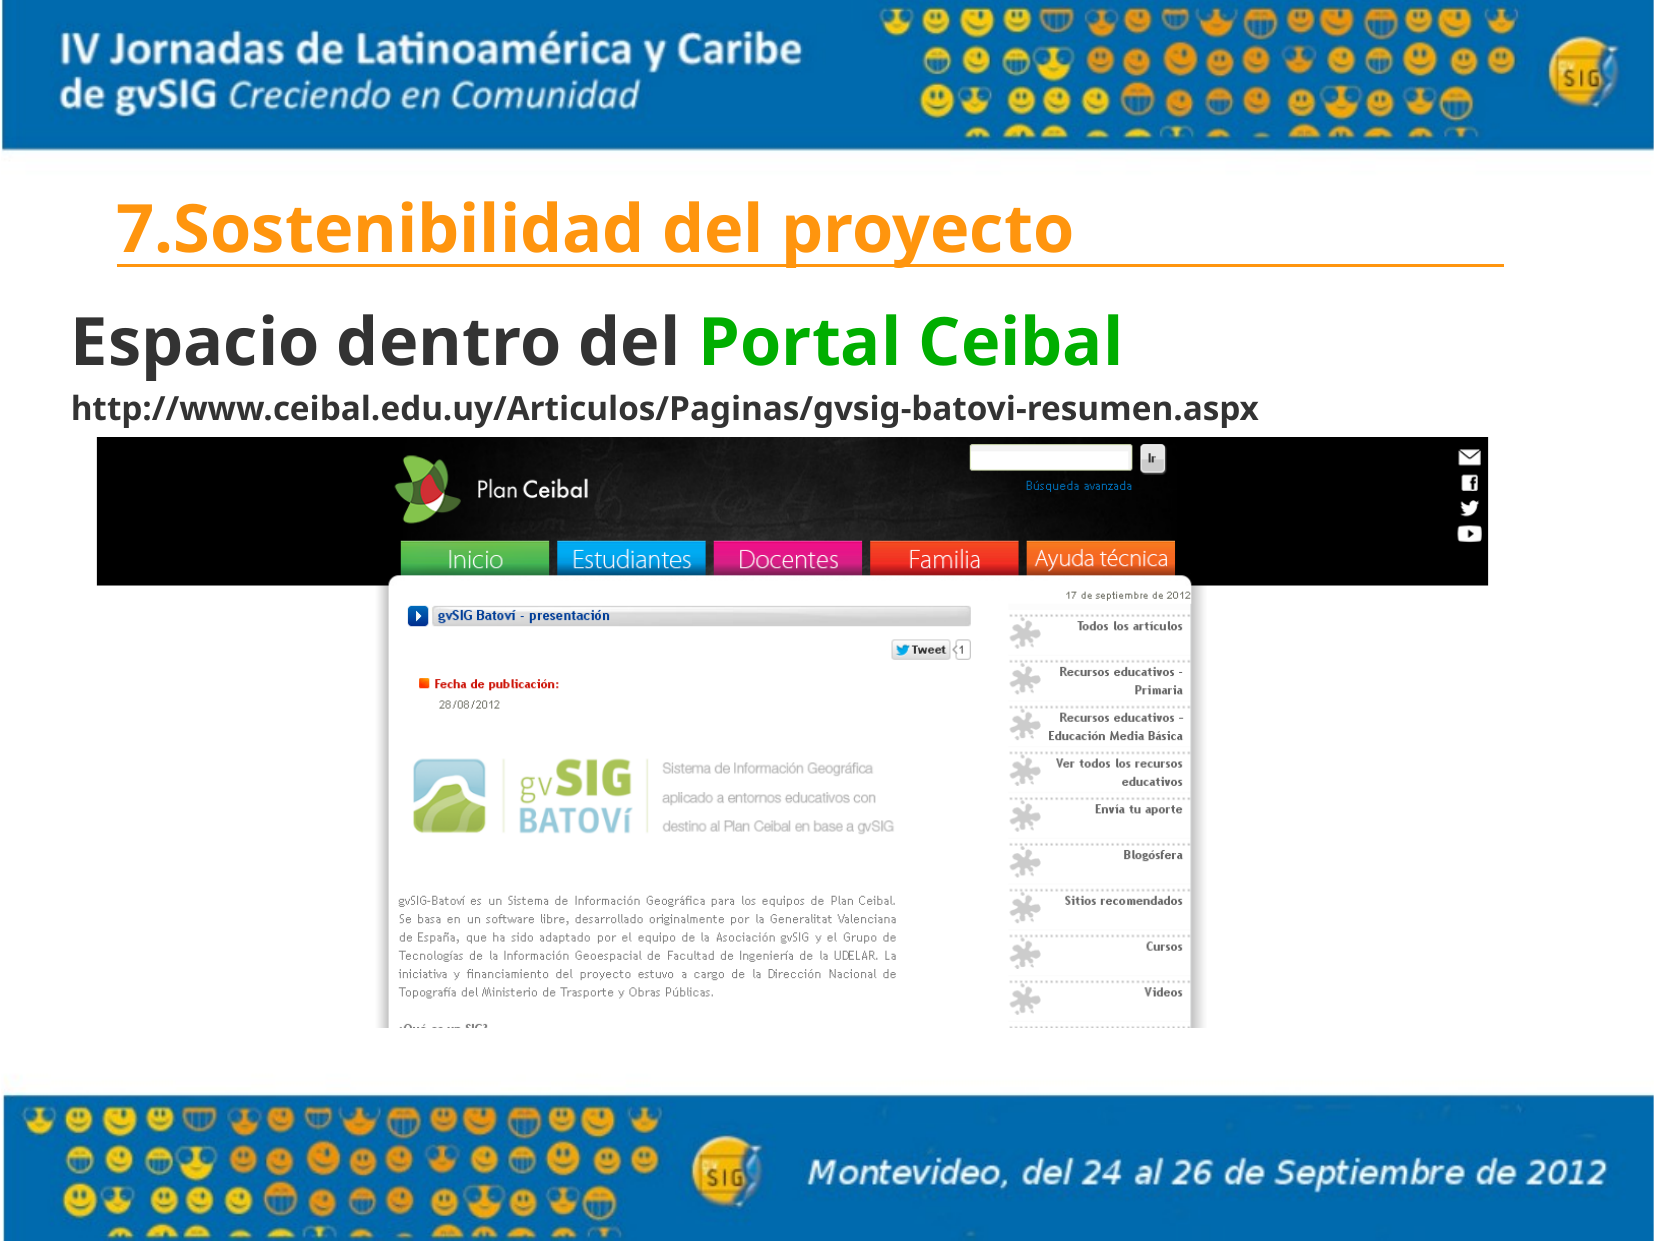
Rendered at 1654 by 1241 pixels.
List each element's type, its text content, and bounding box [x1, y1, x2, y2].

title Espacio dentro del Portal Ceibal http://www.ceibal.edu.uy/Articulos/Paginas/gvsig-batovi-resumen.aspx [70, 303, 1560, 421]
title 7.Sostenibilidad del proyecto [116, 187, 1605, 266]
picture [1, 0, 1654, 1241]
